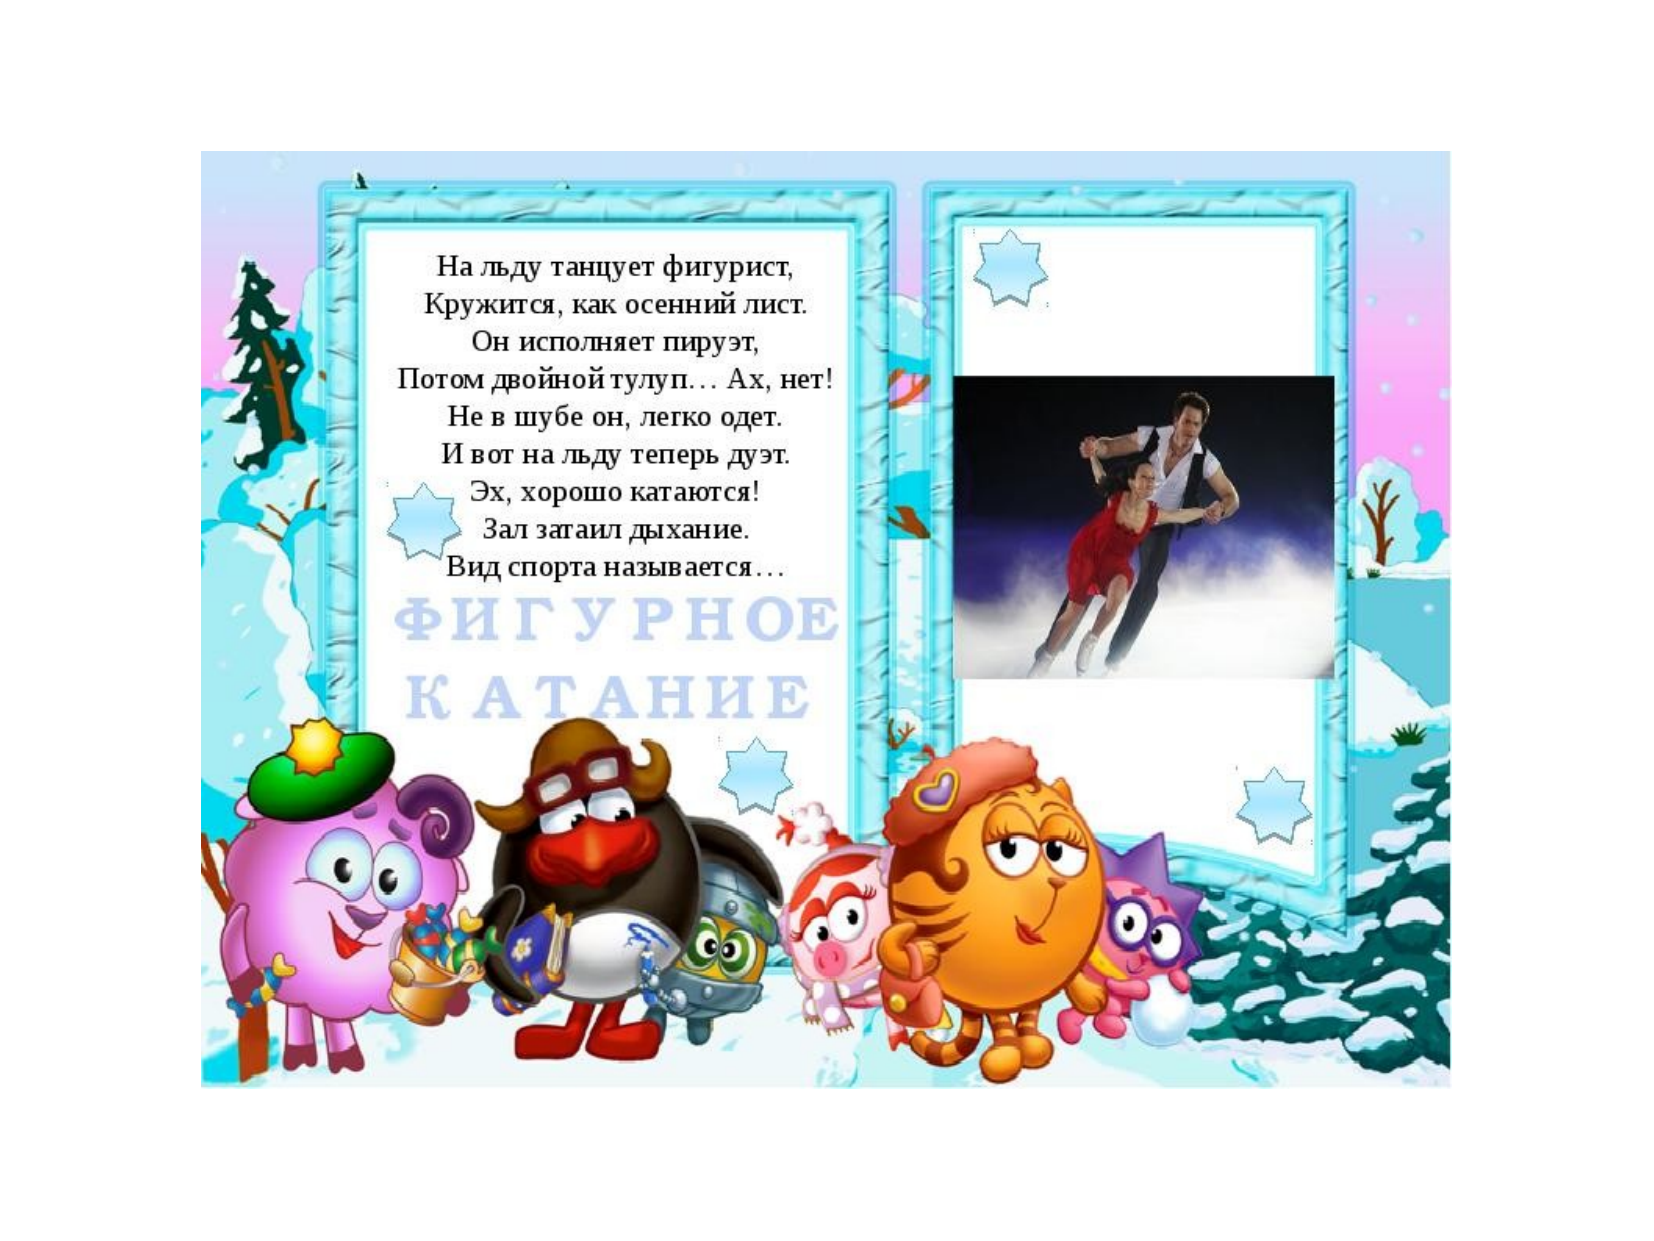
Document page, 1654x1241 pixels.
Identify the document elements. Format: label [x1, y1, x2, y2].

picture [201, 151, 1452, 1089]
